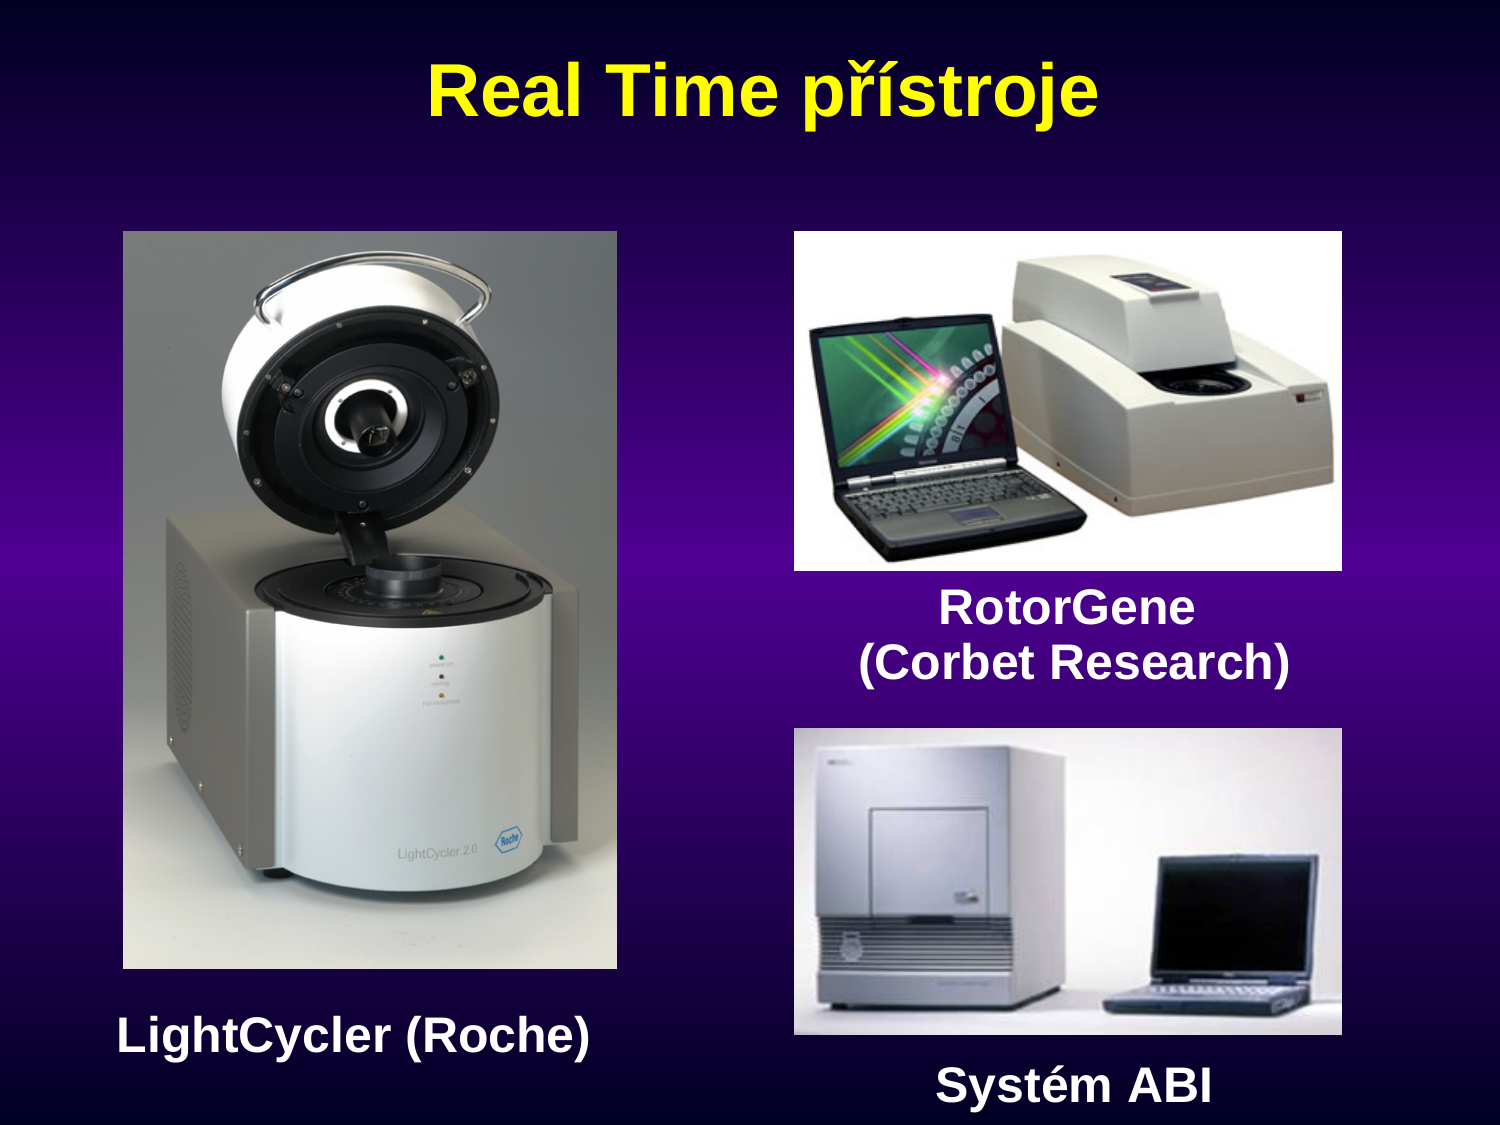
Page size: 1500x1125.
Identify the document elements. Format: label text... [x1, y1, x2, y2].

picture [794, 231, 1342, 571]
title Real Time přístroje [88, 37, 1439, 143]
text_box LightCycler (Roche) [65, 999, 644, 1071]
text_box Systém ABI [785, 1049, 1365, 1122]
picture [123, 231, 617, 969]
picture [794, 728, 1342, 1035]
text_box RotorGene (Corbet Research) [785, 586, 1365, 696]
